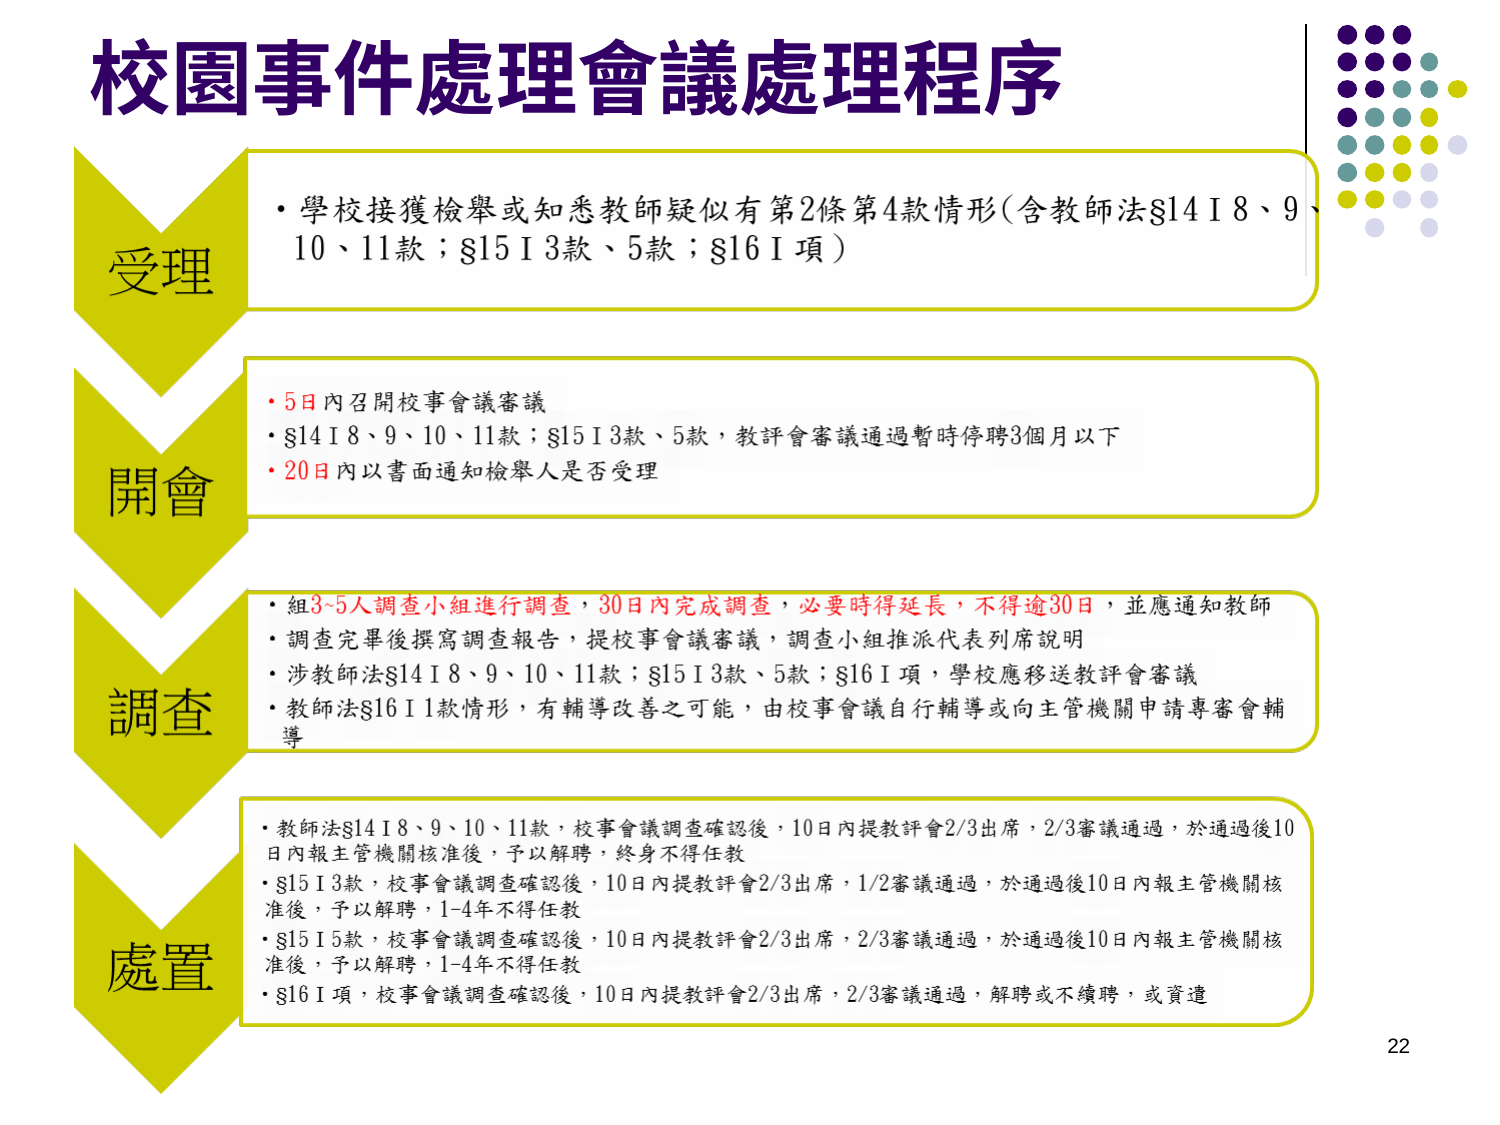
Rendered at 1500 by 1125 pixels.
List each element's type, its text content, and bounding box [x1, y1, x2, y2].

text_box <number> [1074, 1025, 1426, 1101]
text_box 校園事件處理會議處理程序 [74, 20, 1313, 138]
picture [71, 146, 1354, 1094]
